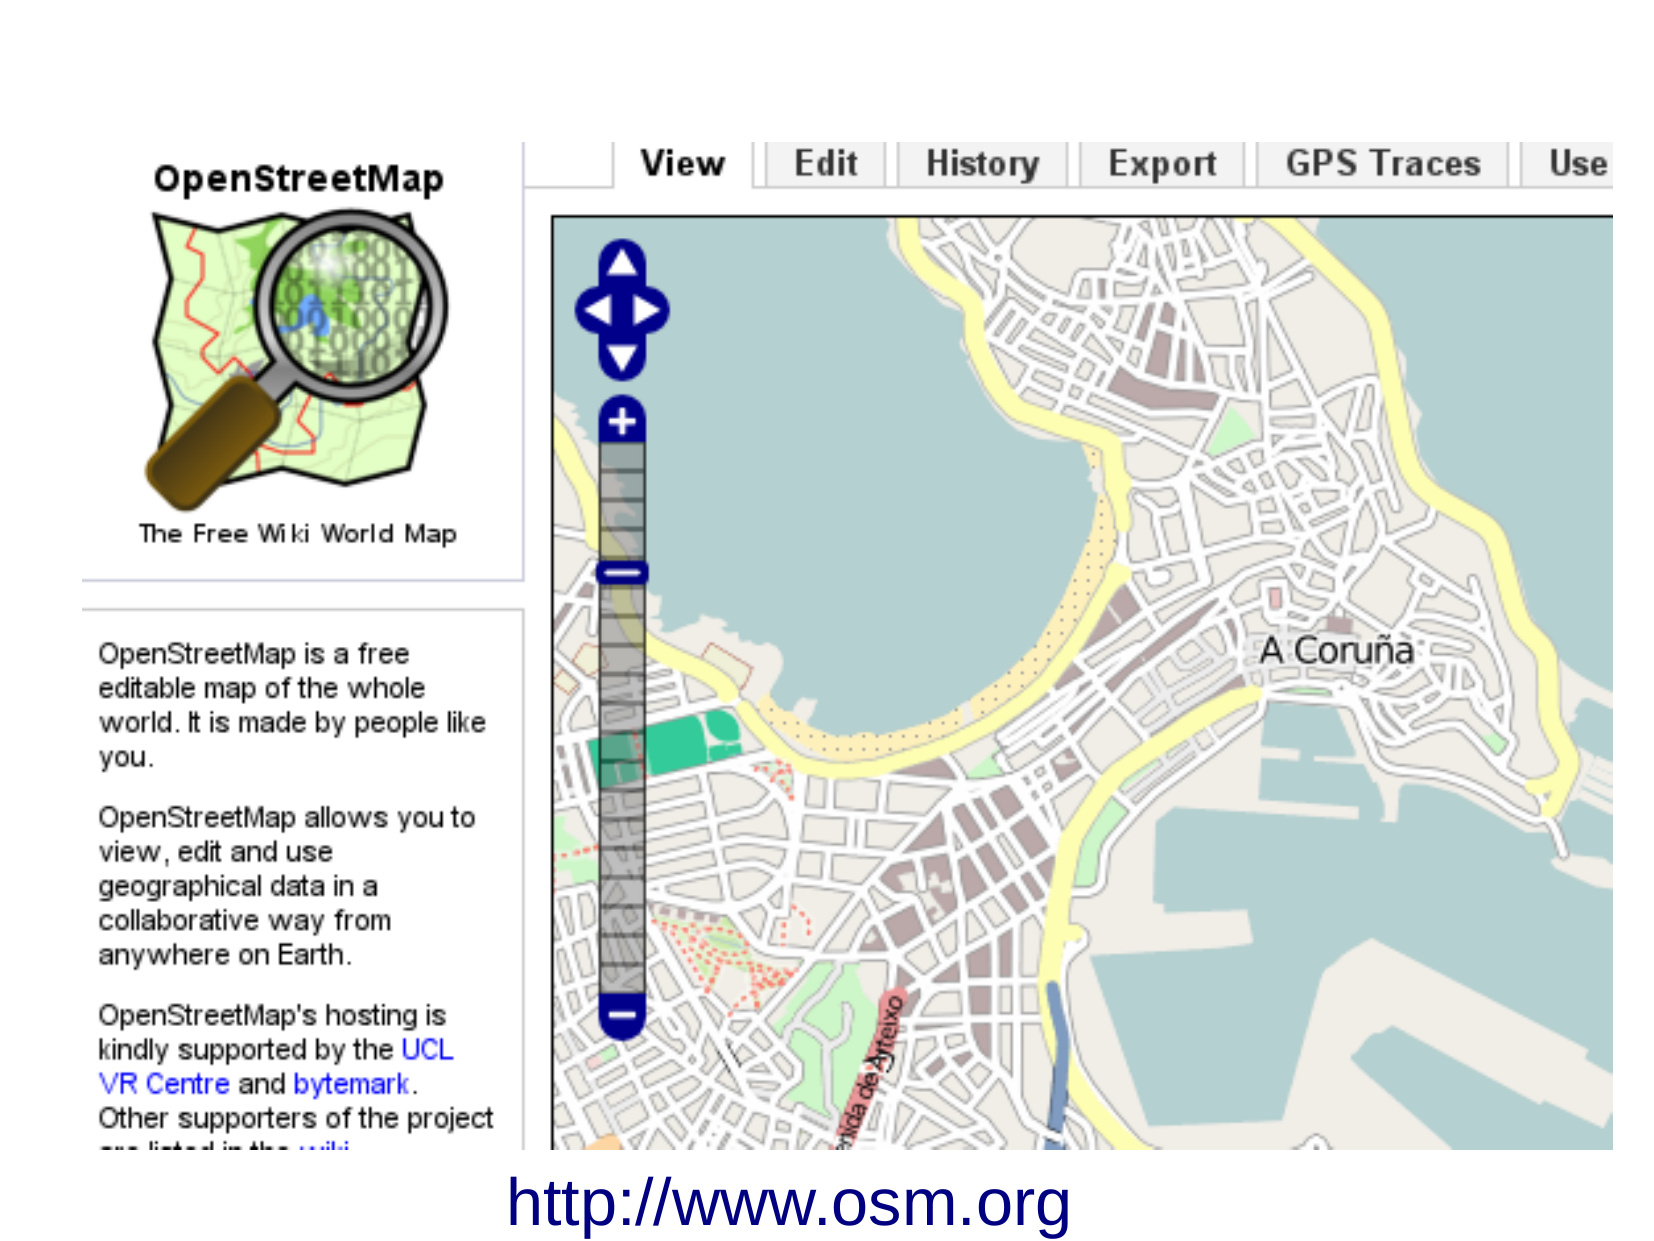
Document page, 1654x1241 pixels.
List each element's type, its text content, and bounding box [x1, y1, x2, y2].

text_box http://www.osm.org [454, 1165, 1126, 1241]
picture [82, 142, 1613, 1151]
